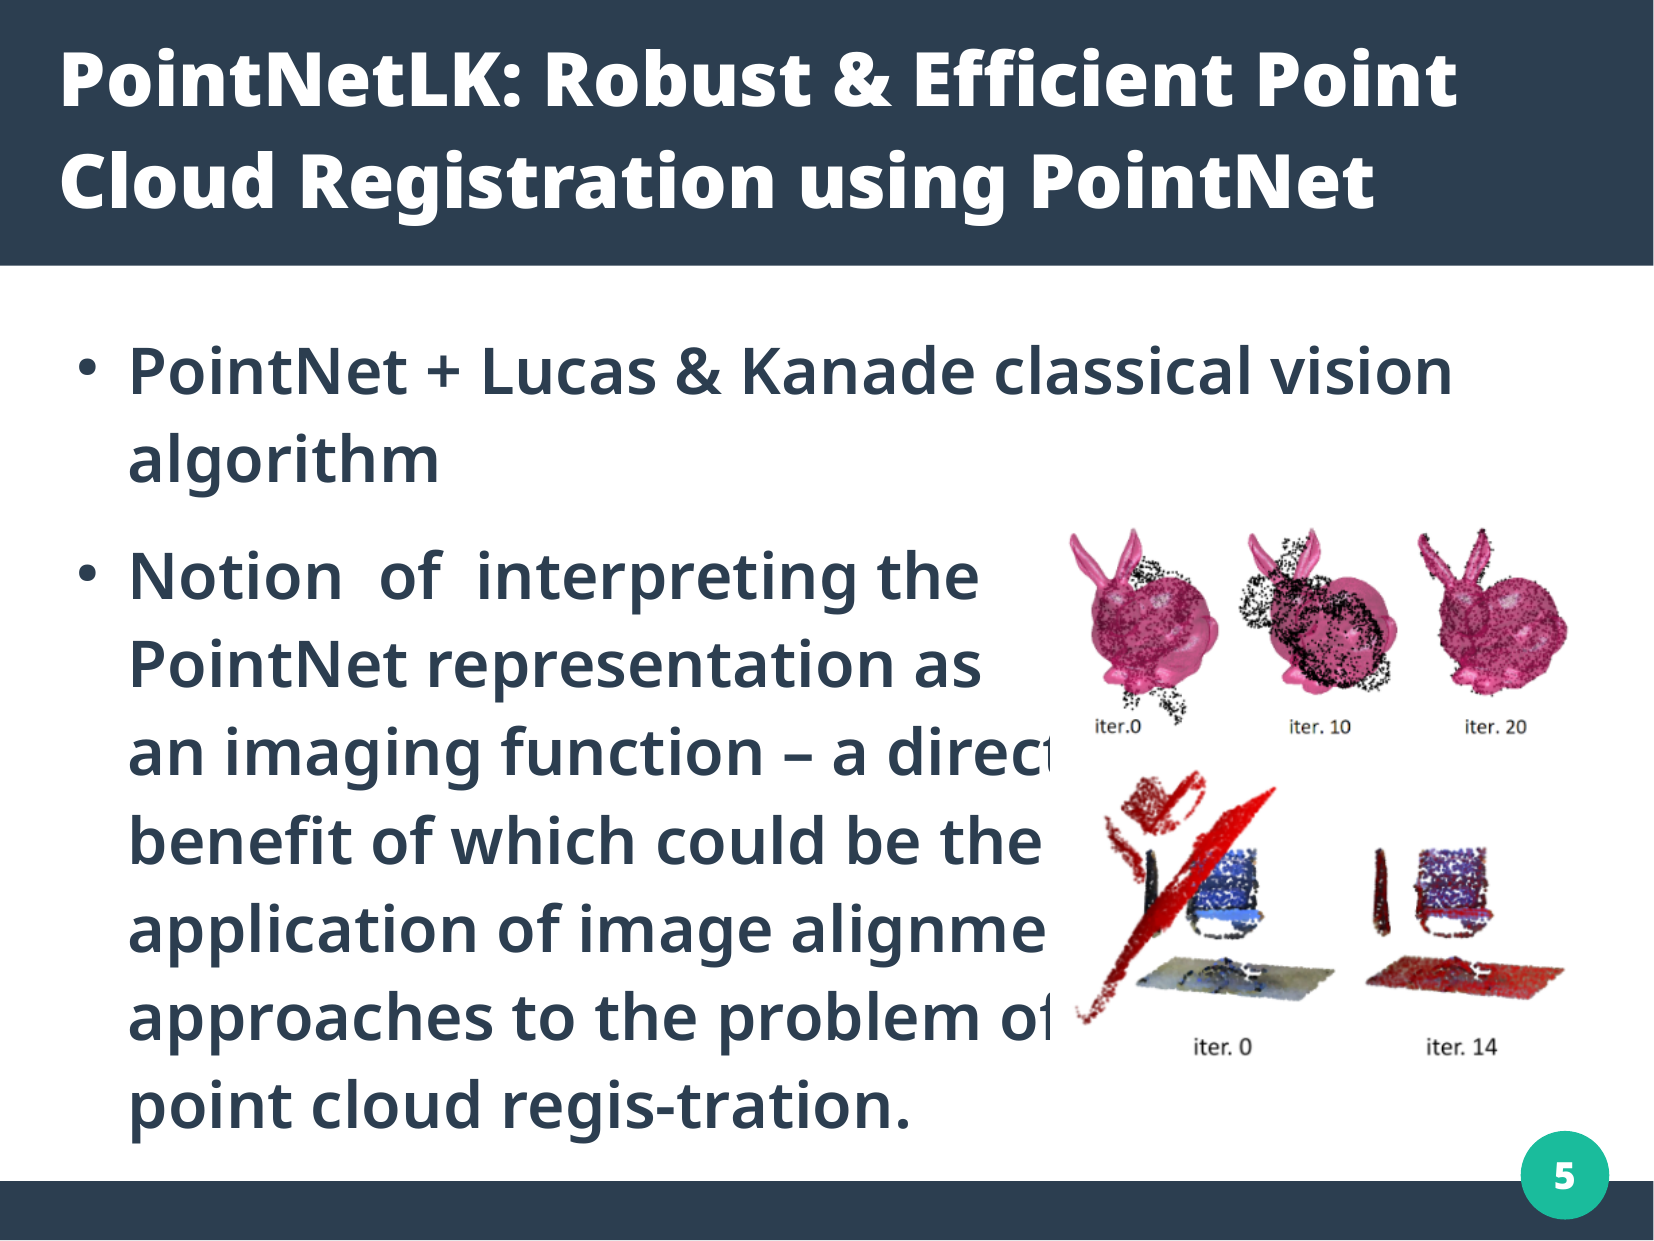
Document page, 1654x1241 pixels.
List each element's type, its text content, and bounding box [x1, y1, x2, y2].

picture [1050, 509, 1609, 1069]
list PointNet + Lucas & Kanade classical vision algorithm Notion of interpreting the PointNet representation as an imaging function – a direct benefit of which could be the application of image alignment approaches to the problem of point cloud regis-tration. [59, 324, 1595, 1152]
title PointNetLK: Robust & Efficient Point Cloud Registration using PointNet [59, 49, 1595, 207]
